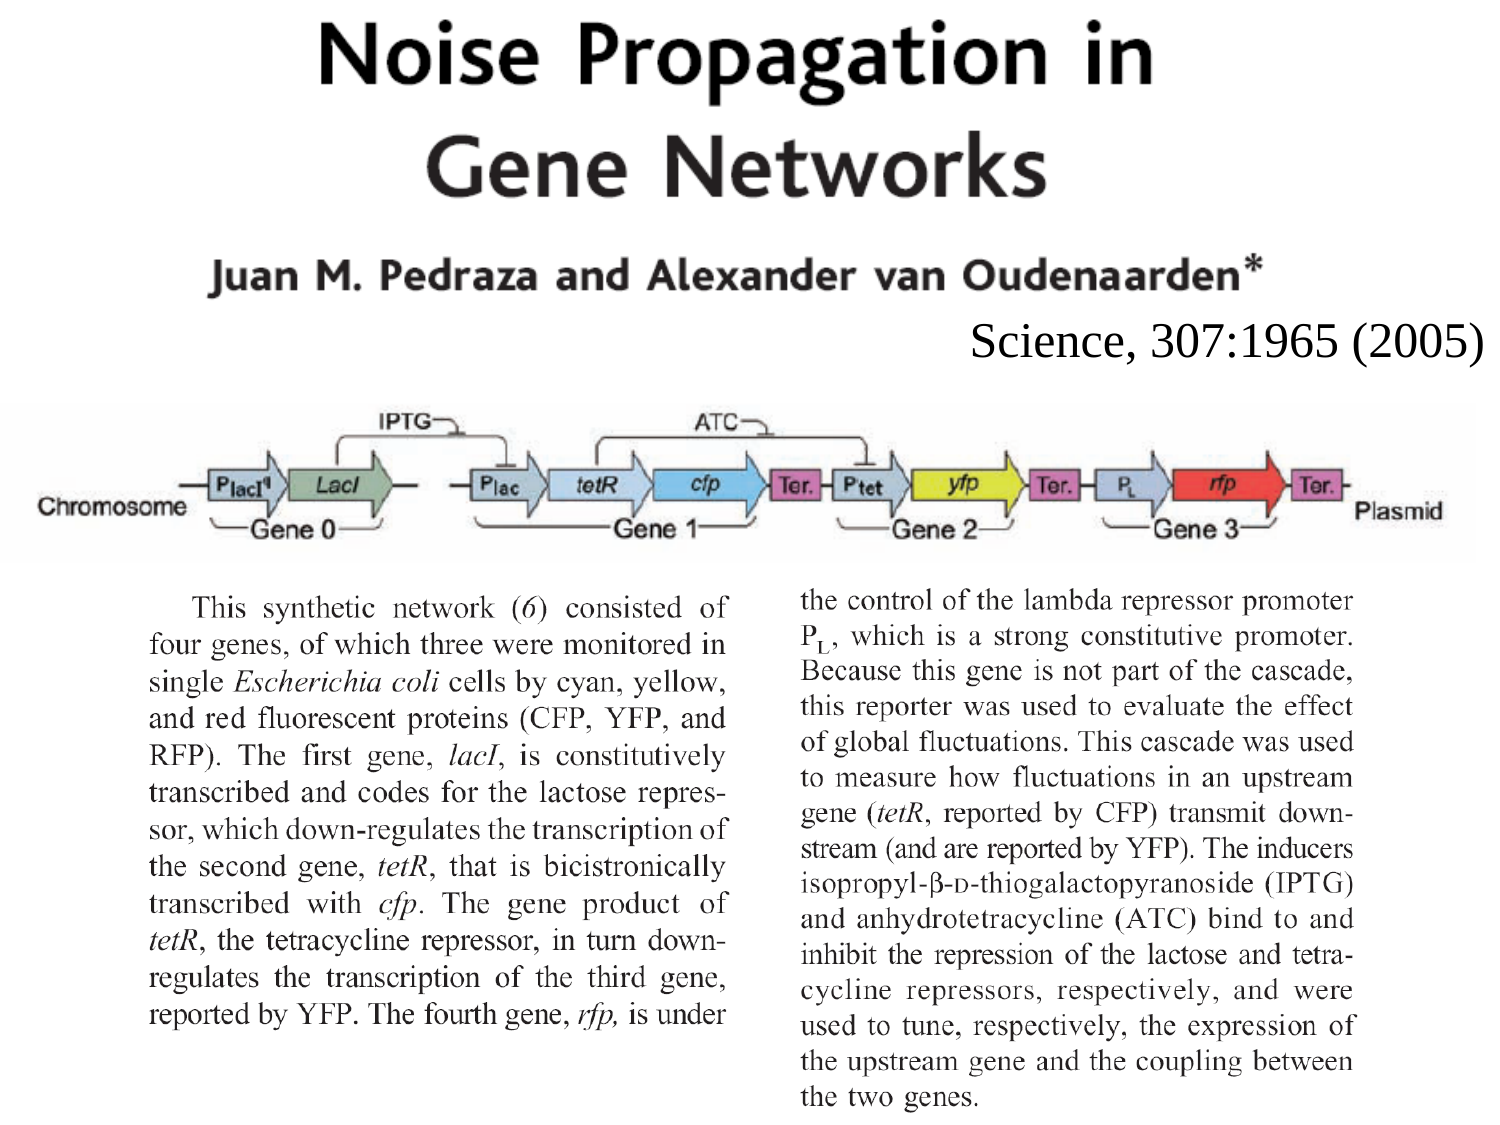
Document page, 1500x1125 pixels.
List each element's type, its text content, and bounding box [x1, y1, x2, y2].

text_box Science, 307:1965 (2005) [954, 299, 1500, 376]
picture [137, 587, 738, 1038]
picture [0, 401, 1476, 563]
picture [800, 587, 1363, 1114]
picture [187, 0, 1276, 305]
